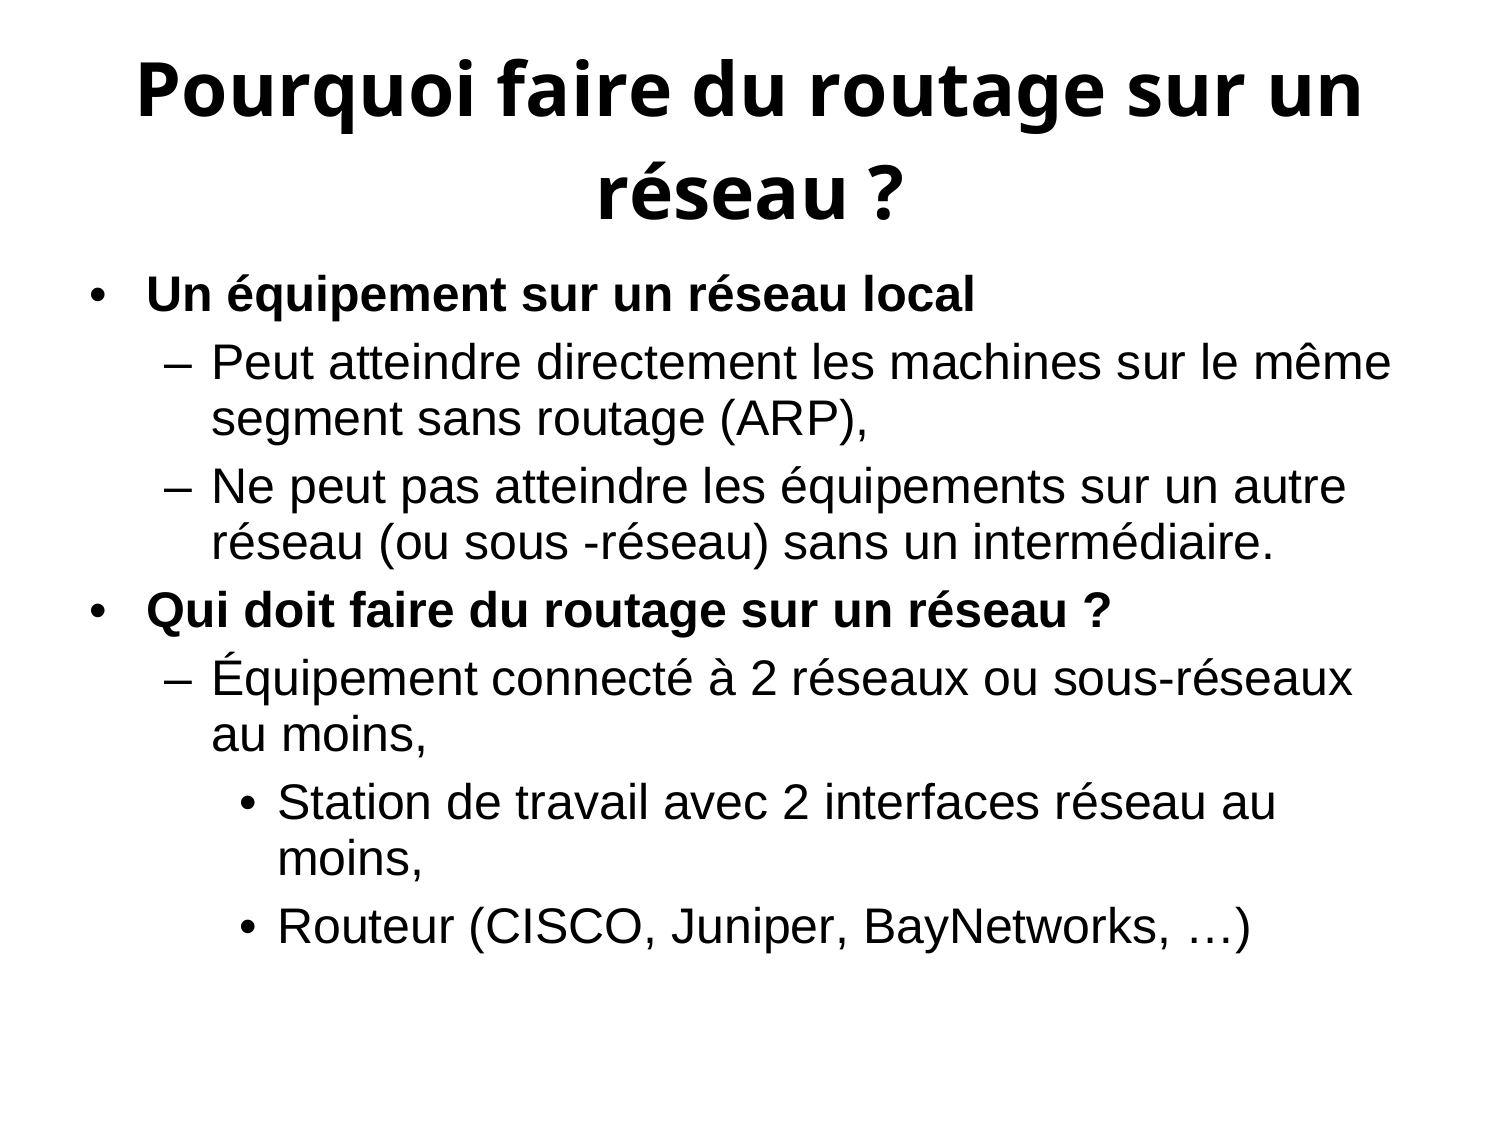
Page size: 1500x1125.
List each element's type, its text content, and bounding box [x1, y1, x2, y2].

title Pourquoi faire du routage sur un réseau ? [75, 41, 1426, 237]
list Un équipement sur un réseau local Peut atteindre directement les machines sur le même segment sans routage (ARP), Ne peut pas atteindre les équipements sur un autre réseau (ou sous -réseau) sans un intermédiaire. Qui doit faire du routage sur un réseau ? Équipement connecté à 2 réseaux ou sous-réseaux au moins, Station de travail avec 2 interfaces réseau au moins, Routeur (CISCO, Juniper, BayNetworks, …) [75, 262, 1426, 1009]
